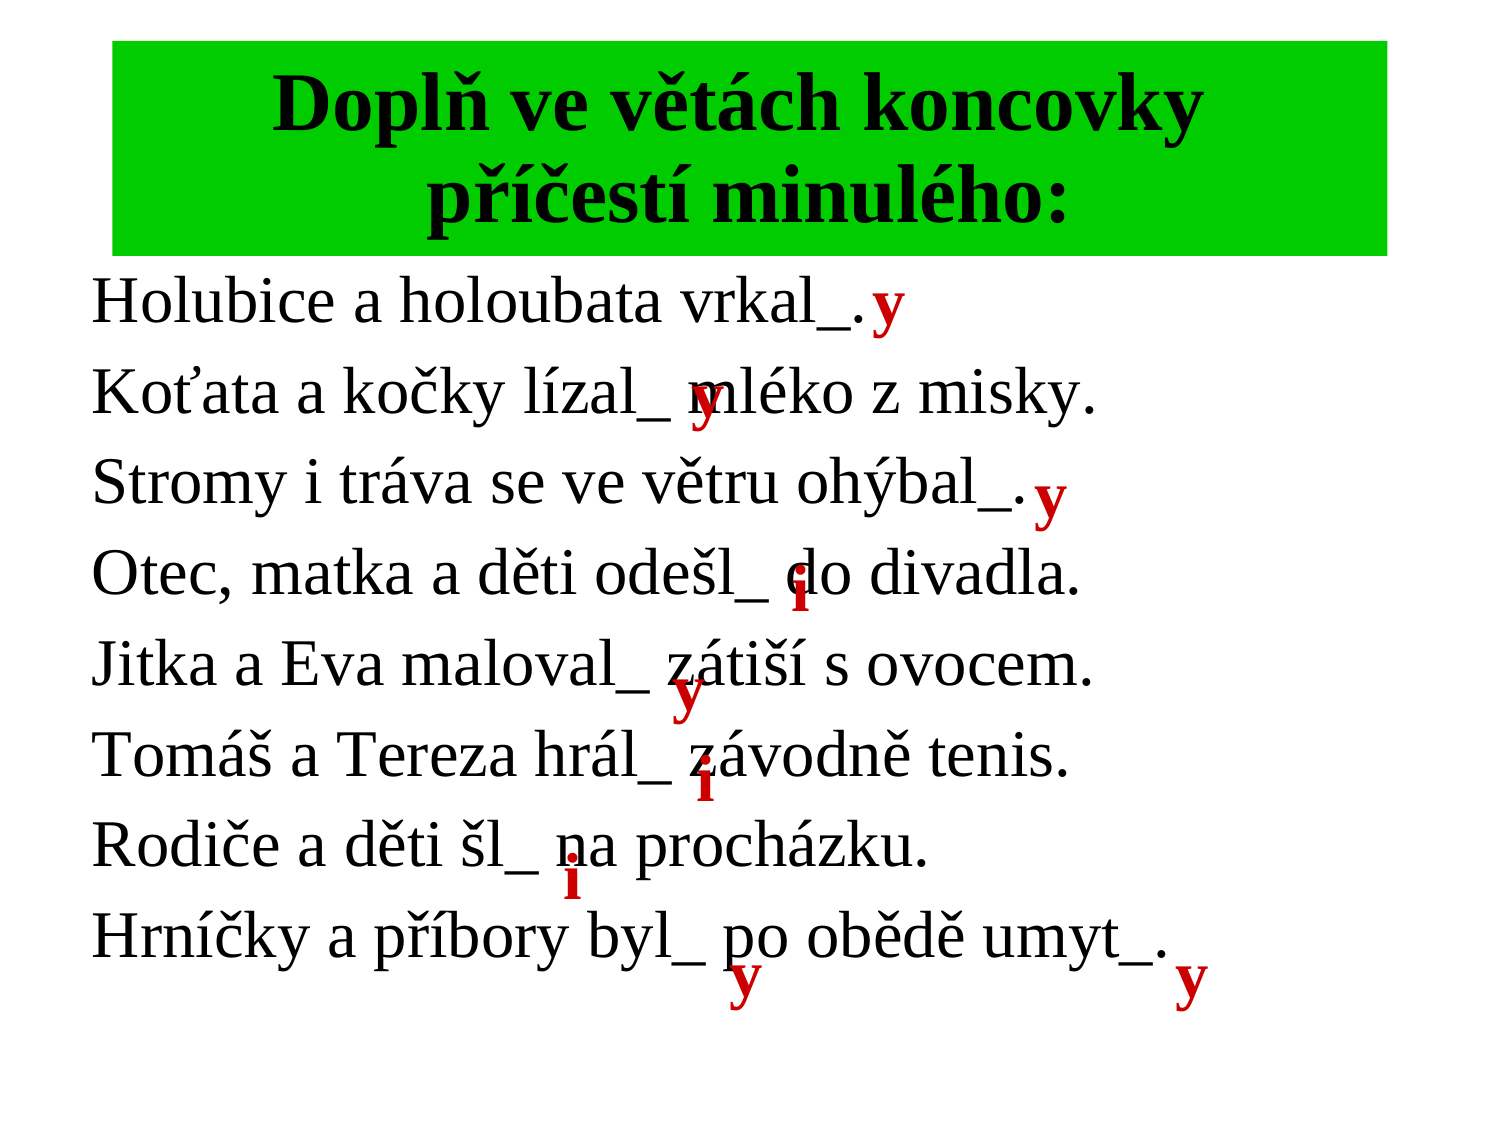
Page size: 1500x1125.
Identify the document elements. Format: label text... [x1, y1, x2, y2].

list Holubice a holoubata vrkal_. Koťata a kočky lízal_ mléko z misky. Stromy i tráva se ve větru ohýbal_. Otec, matka a děti odešl_ do divadla. Jitka a Eva maloval_ zátiší s ovocem. Tomáš a Tereza hrál_ závodně tenis. Rodiče a děti šl_ na procházku. Hrníčky a příbory byl_ po obědě umyt_. [76, 255, 1459, 1071]
text_box y [657, 643, 739, 733]
text_box i [777, 543, 859, 634]
text_box y [676, 350, 758, 440]
text_box i [548, 832, 630, 922]
text_box i [681, 734, 763, 825]
text_box y [857, 257, 939, 347]
text_box y [1019, 450, 1101, 540]
text_box y [714, 929, 796, 1020]
text_box y [1160, 929, 1242, 1020]
title Doplň ve větách koncovky příčestí minulého: [112, 40, 1388, 255]
